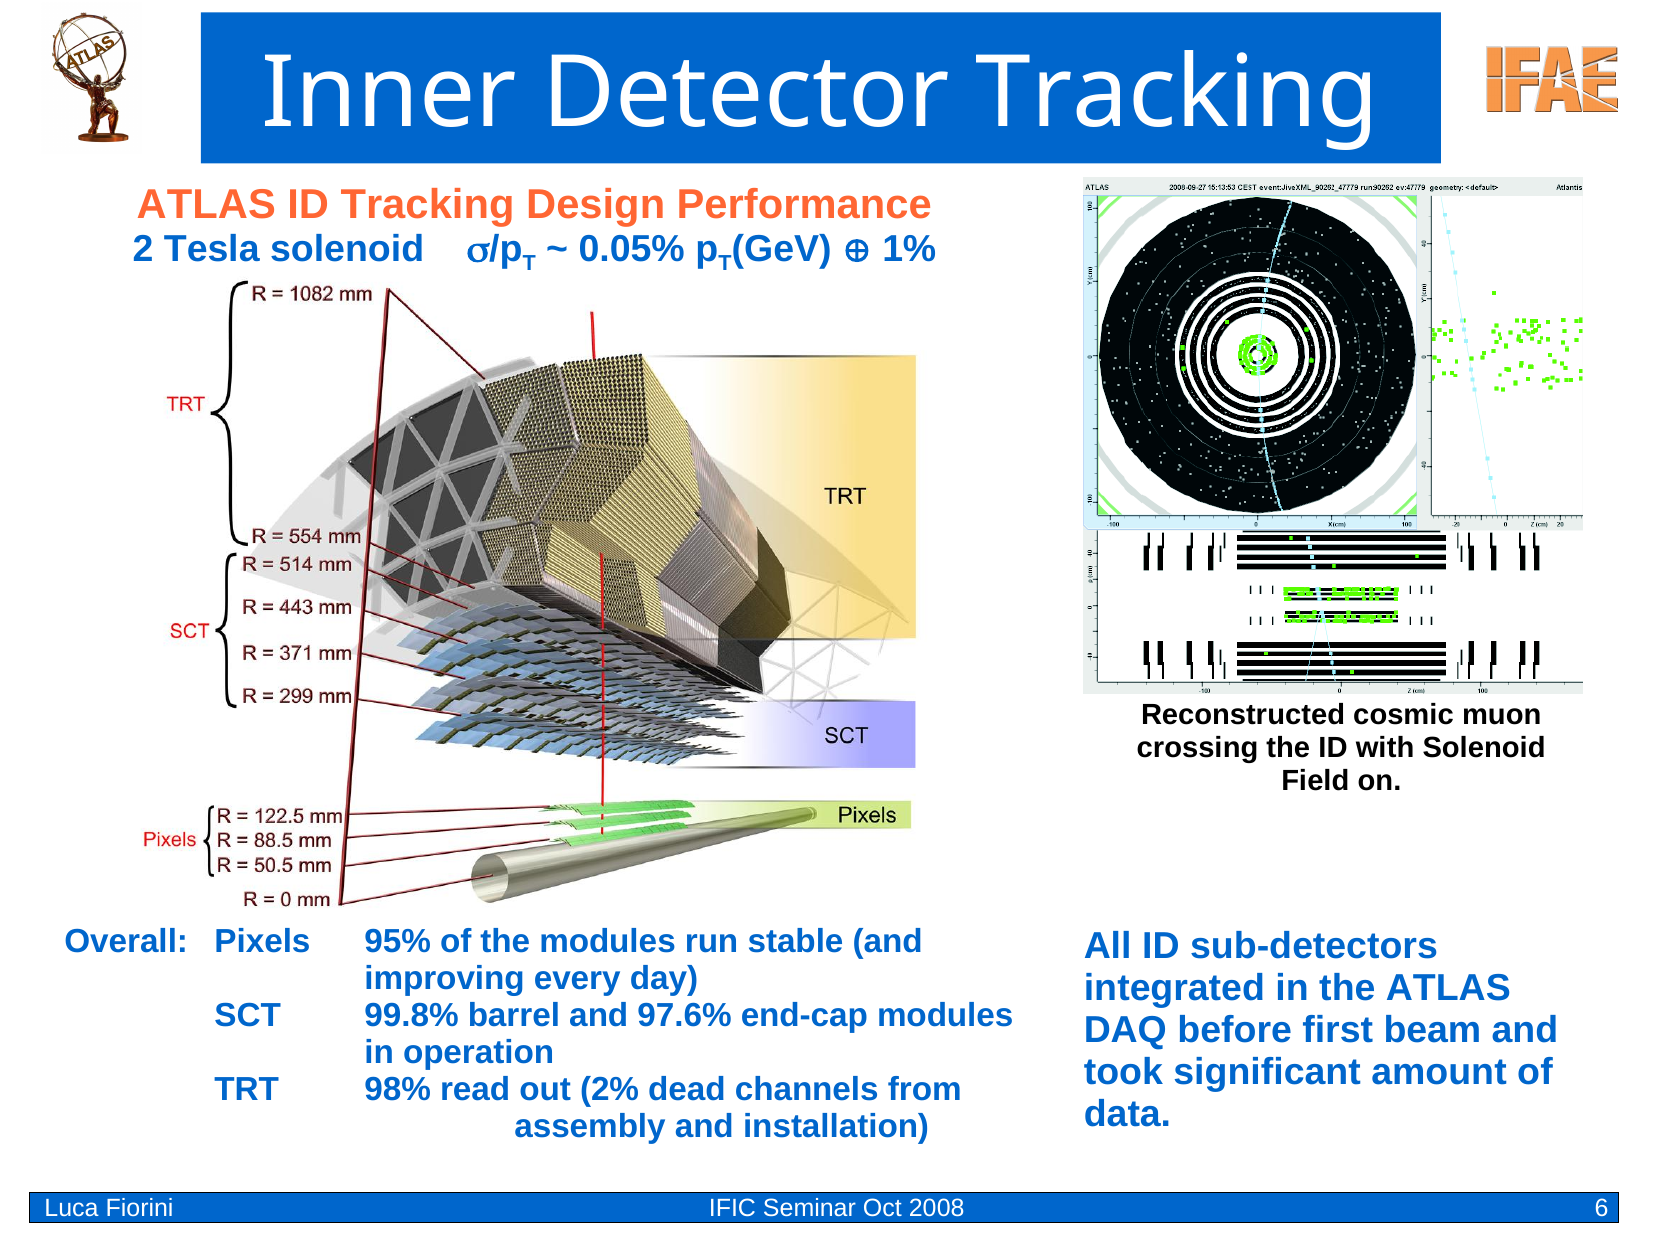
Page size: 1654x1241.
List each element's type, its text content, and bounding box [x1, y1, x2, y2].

picture [41, 2, 142, 154]
picture [129, 303, 928, 914]
picture [1486, 46, 1618, 112]
text_box Luca Fiorini IFIC Seminar Oct 2008 6 [29, 1192, 1619, 1223]
title ATLAS ID Tracking Design Performance 2 Tesla solenoid /pT ~ 0.05% pT(GeV)  1% [47, 153, 1022, 303]
text_box Reconstructed cosmic muon crossing the ID with Solenoid Field on. [1116, 690, 1567, 819]
text_box All ID sub-detectors integrated in the ATLAS DAQ before first beam and took significant amount of data. [1068, 916, 1619, 1126]
picture [1083, 177, 1583, 694]
text_box Overall: Pixels 95% of the modules run stable (and improving every day) SCT 99.8% barrel and 97.6% end-cap modules in operation TRT 98% read out (2% dead channels from assembly and installation) [45, 914, 1034, 1192]
text_box Inner Detector Tracking [200, 12, 1441, 148]
